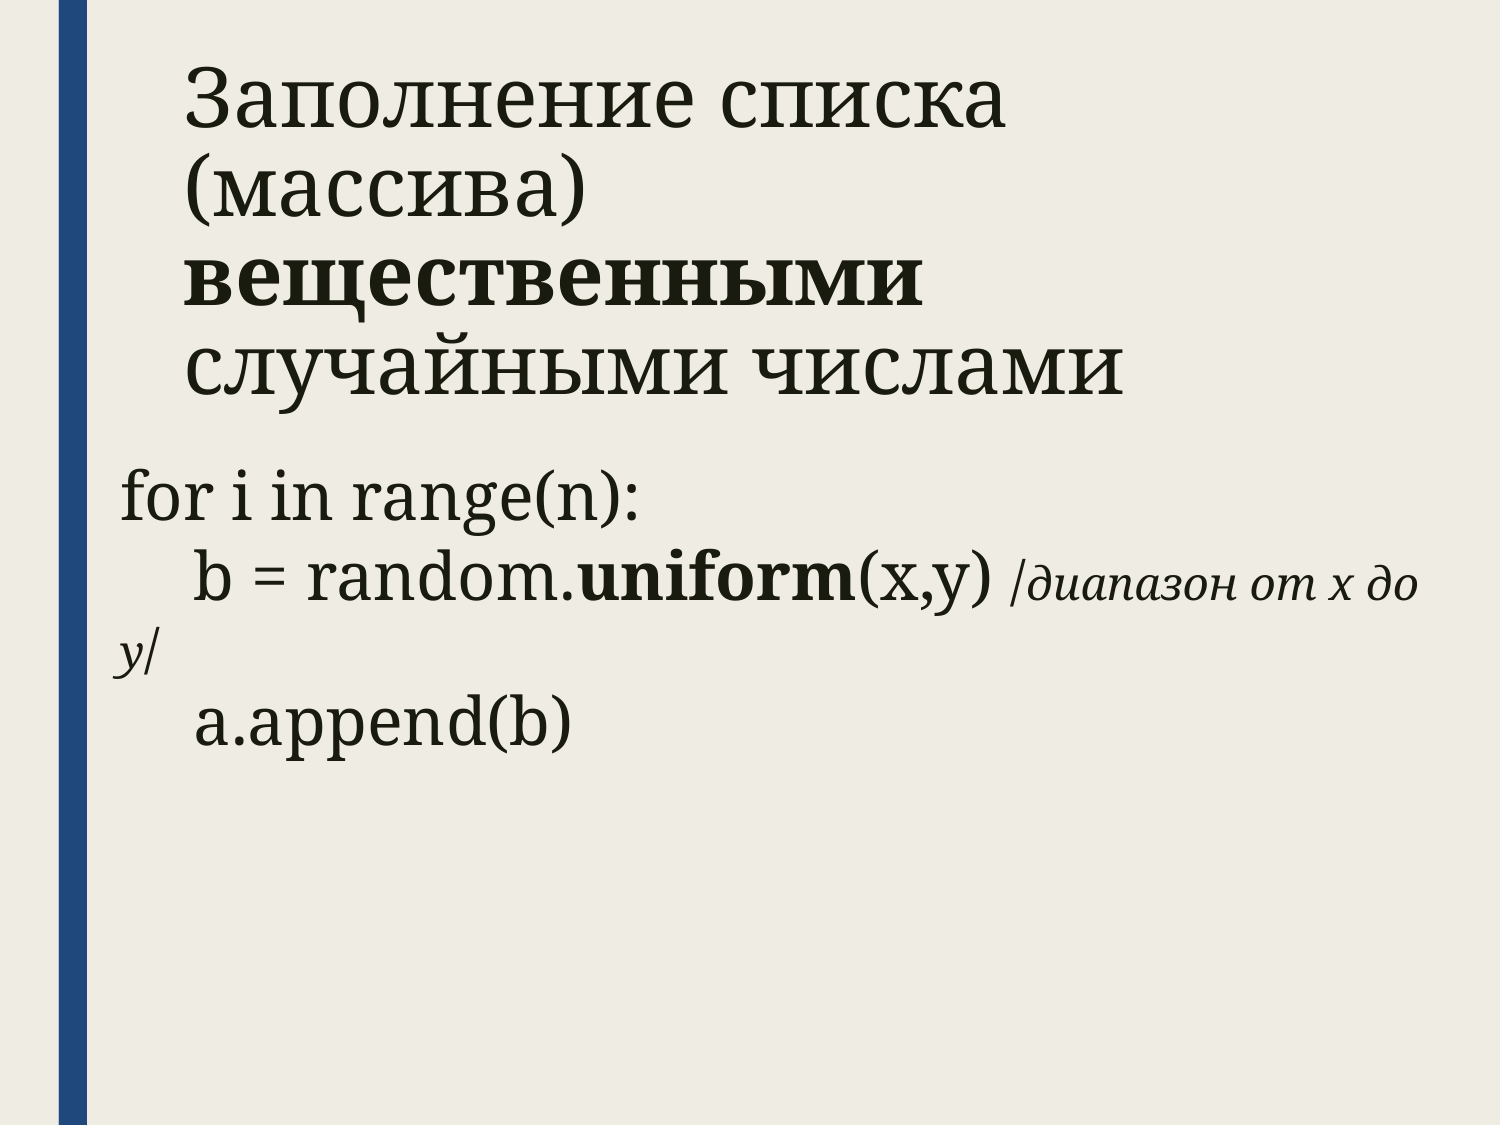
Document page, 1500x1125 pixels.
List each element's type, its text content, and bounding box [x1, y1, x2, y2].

text_box for i in range(n): b = random.uniform(x,y) /диапазон от x до y/ a.append(b) [105, 401, 1472, 1063]
text_box Заполнение списка (массива) вещественными случайными числами [168, 49, 1350, 247]
